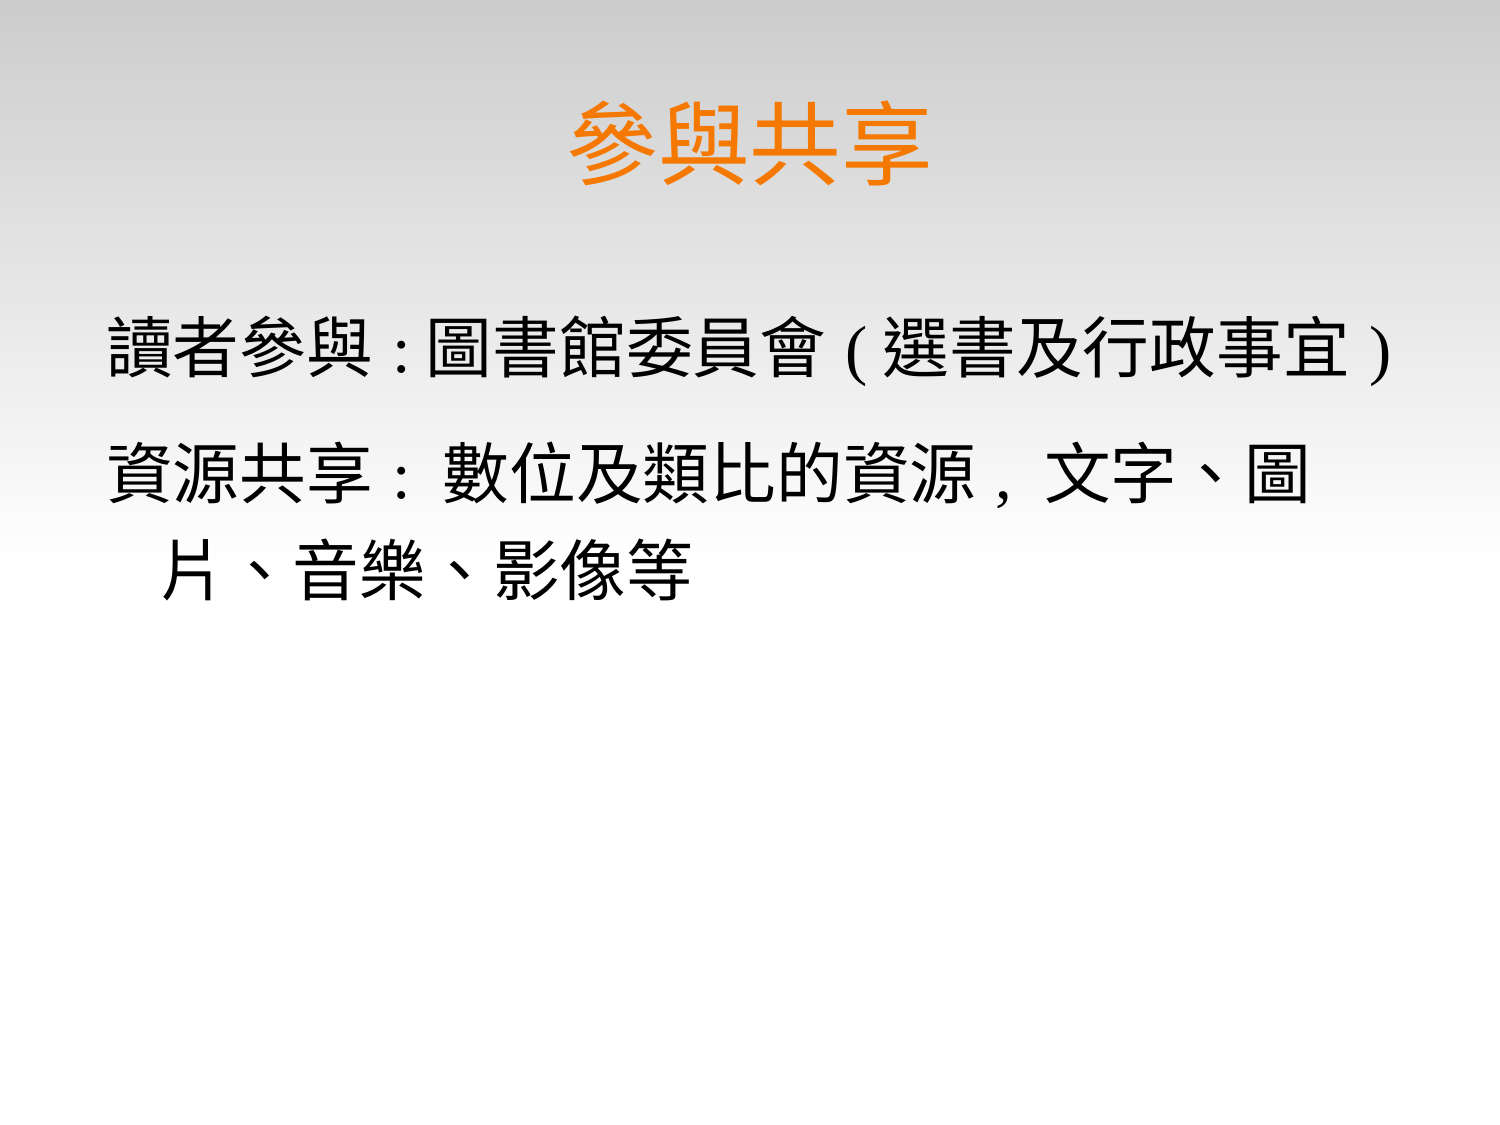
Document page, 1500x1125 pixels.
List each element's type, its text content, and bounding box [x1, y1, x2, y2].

title 參與共享 [75, 44, 1425, 233]
list 讀者參與:圖書館委員會(選書及行政事宜) 資源共享: 數位及類比的資源, 文字、圖片、音樂、影像等 [88, 294, 1439, 1004]
